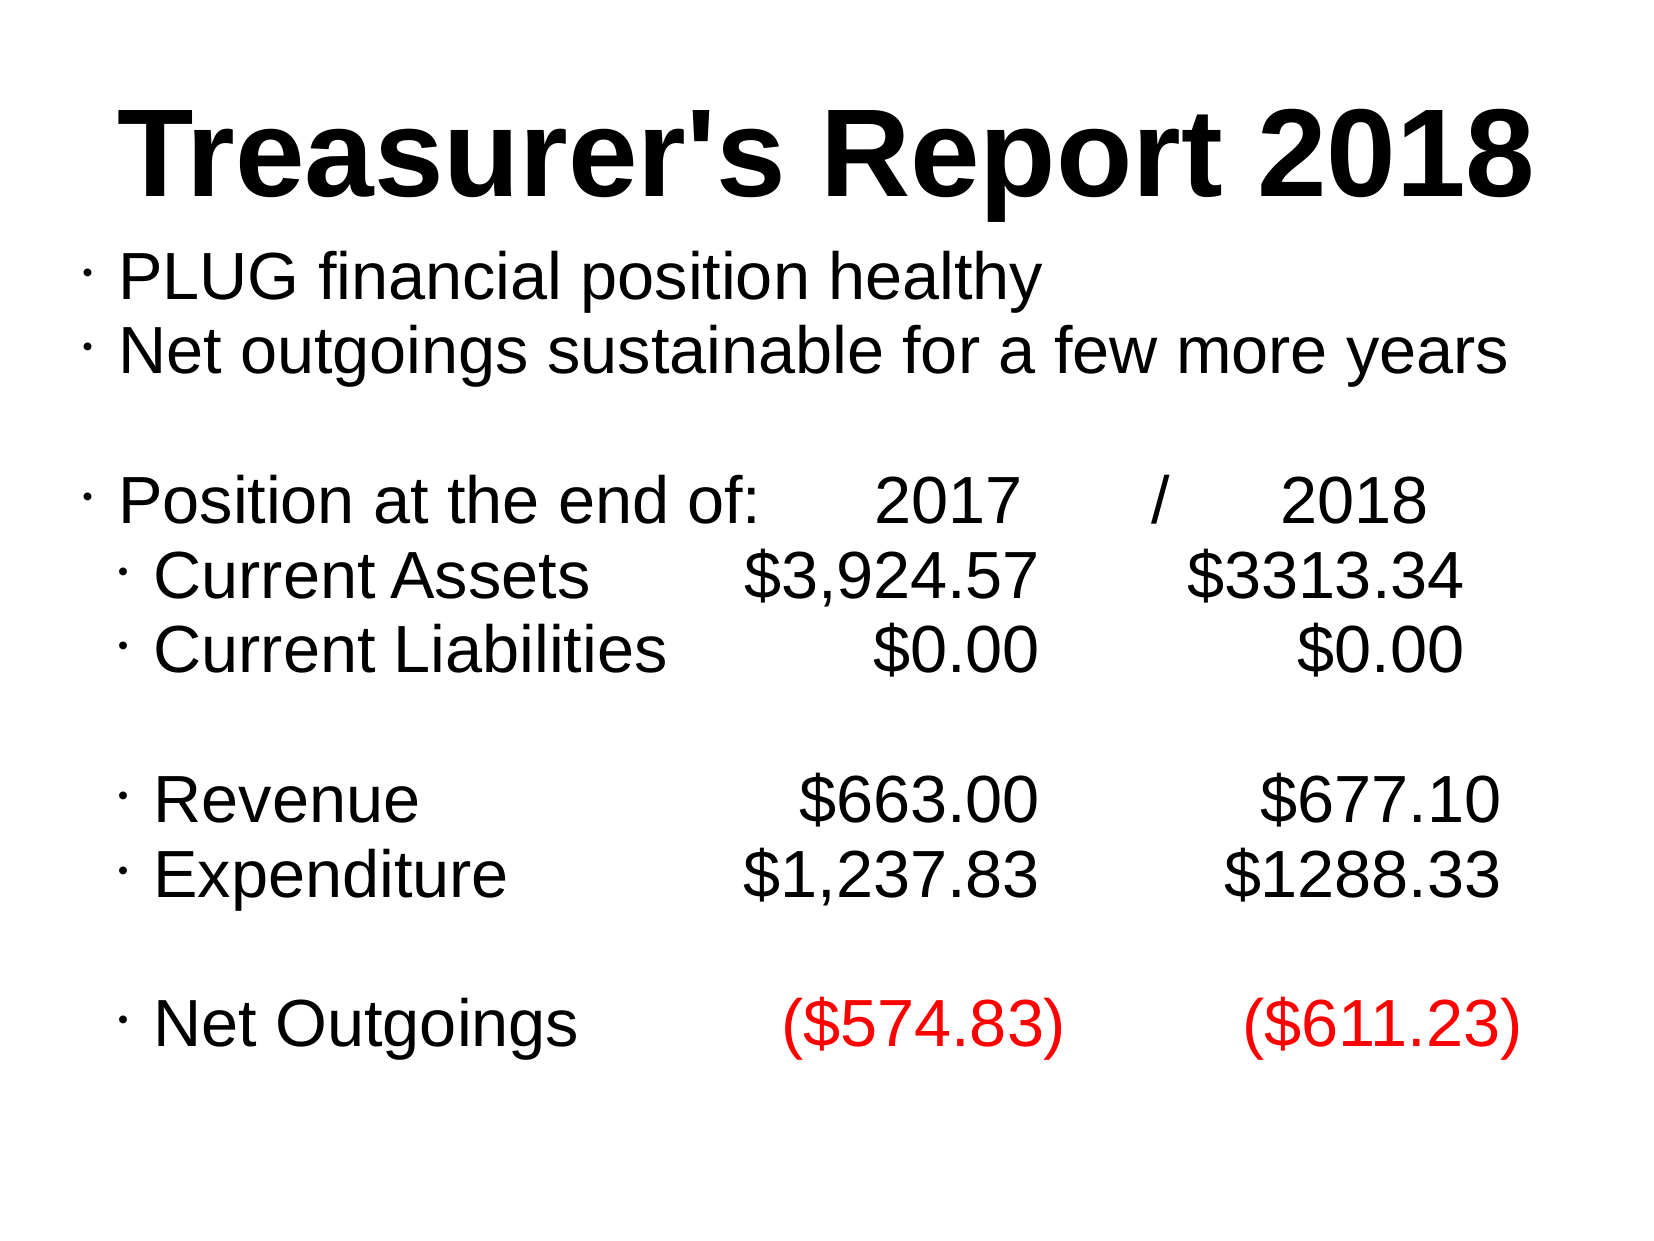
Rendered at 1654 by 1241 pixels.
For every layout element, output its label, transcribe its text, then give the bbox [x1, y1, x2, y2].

title Treasurer's Report 2018 [82, 49, 1571, 238]
subtitle PLUG financial position healthy Net outgoings sustainable for a few more years Position at the end of: 2017 / 2018 Current Assets $3,924.57 $3313.34 Current Liabilities $0.00 $0.00 Revenue $663.00 $677.10 Expenditure $1,237.83 $1288.33 Net Outgoings ($574.83) ($611.23) [82, 238, 1571, 1062]
